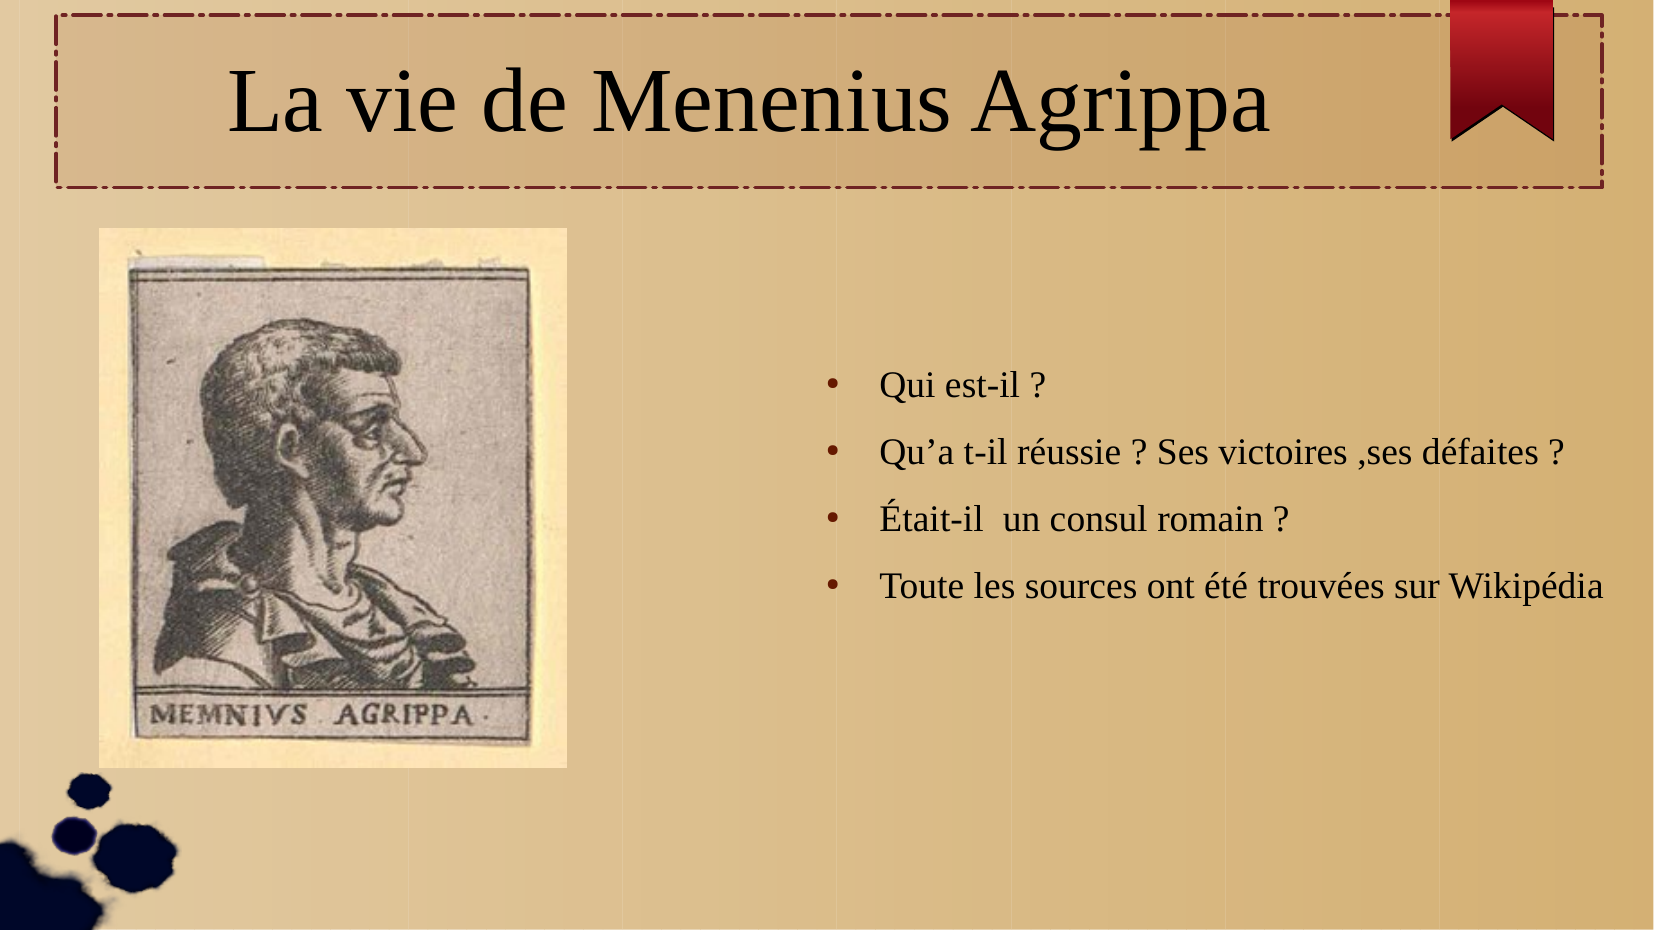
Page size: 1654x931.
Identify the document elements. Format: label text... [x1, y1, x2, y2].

title La vie de Menenius Agrippa [59, 11, 1441, 189]
picture [99, 228, 567, 768]
list Qui est-il ? Qu’a t-il réussie ? Ses victoires ,ses défaites ? Était-il un consul romain ? Toute les sources ont été trouvées sur Wikipédia [808, 94, 1607, 686]
